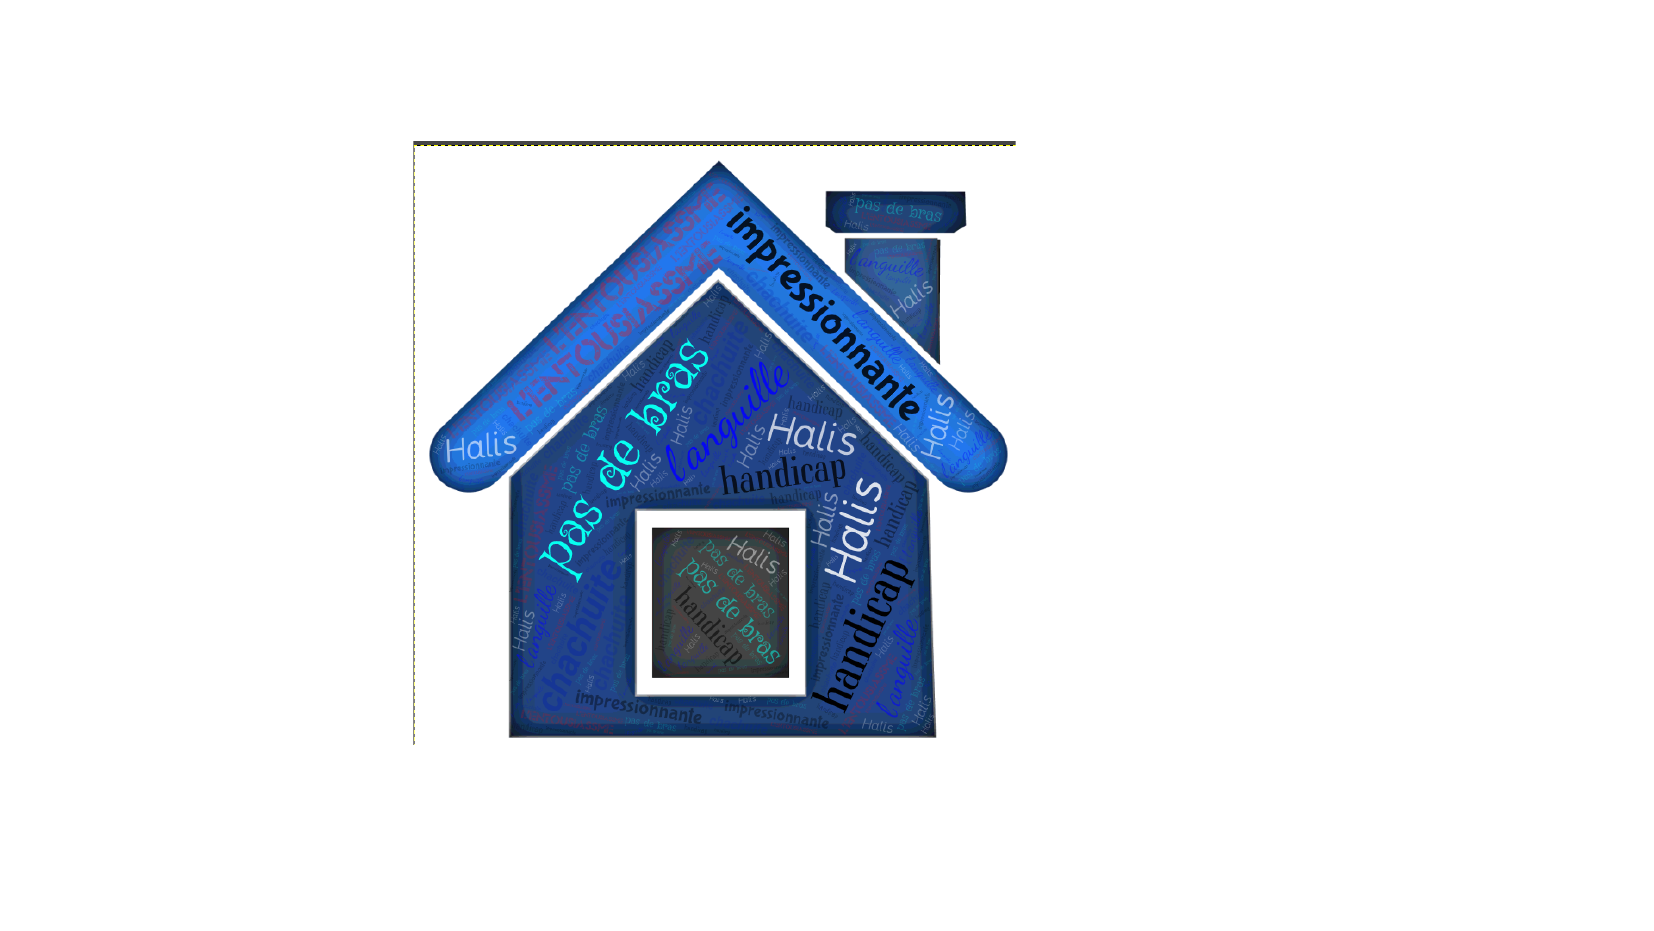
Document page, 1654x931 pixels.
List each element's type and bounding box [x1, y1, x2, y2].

picture [413, 141, 1016, 745]
